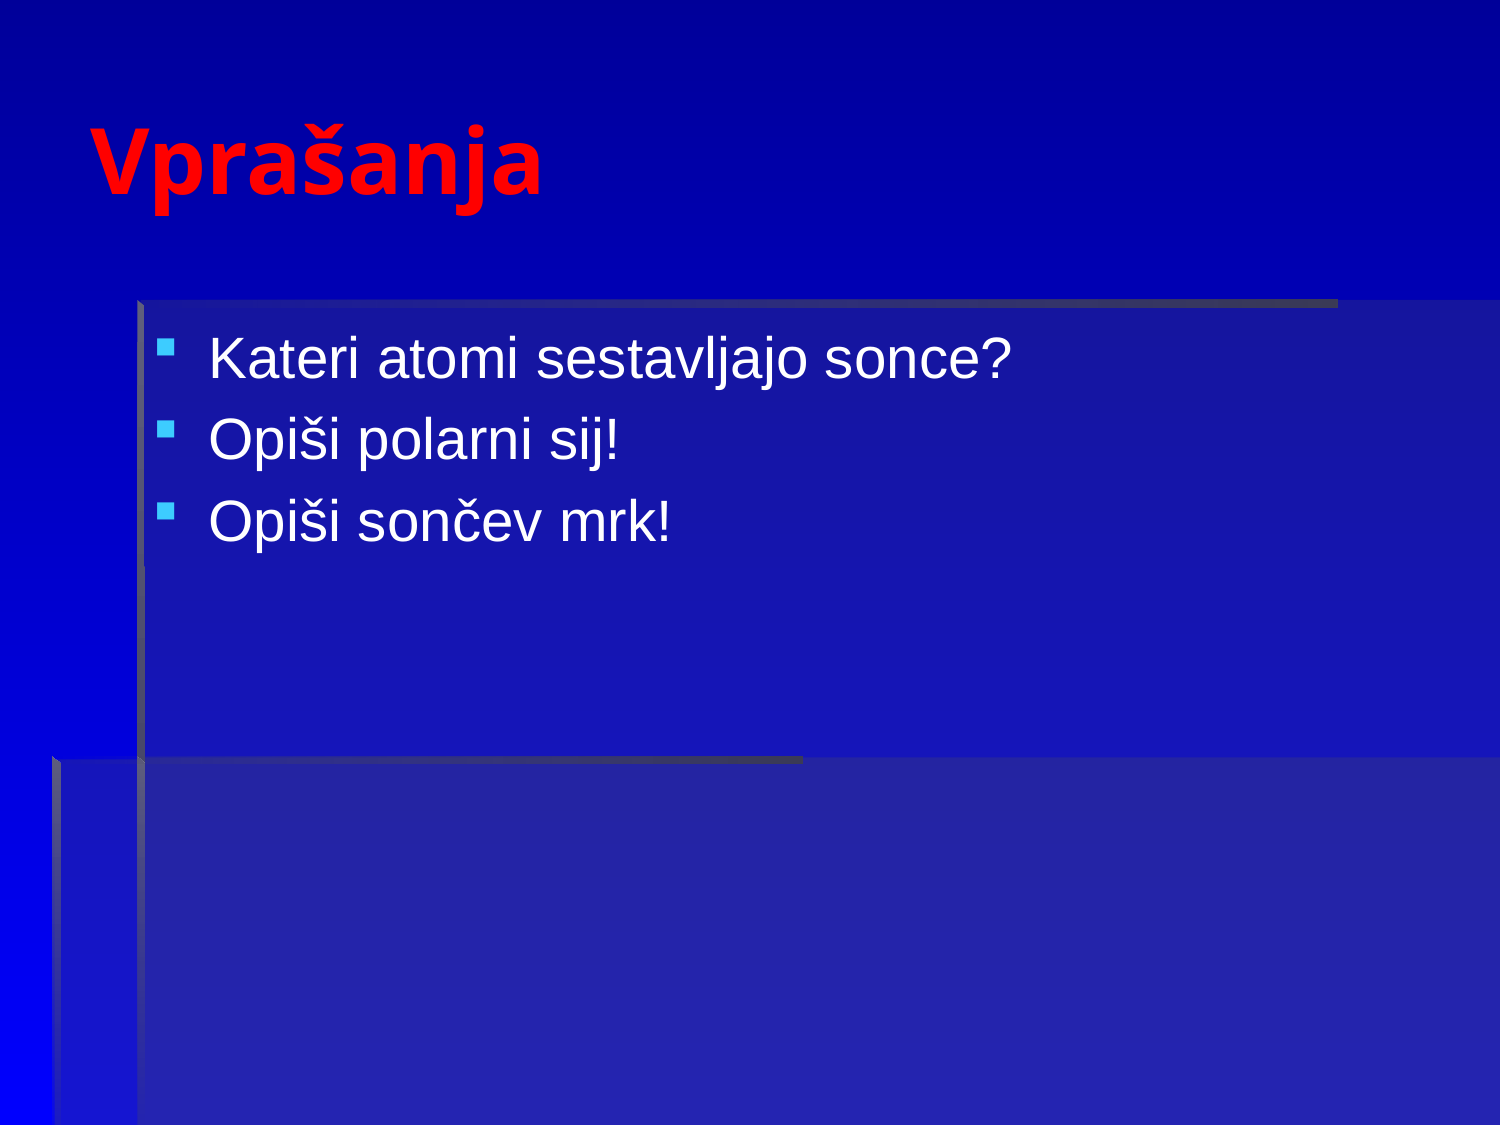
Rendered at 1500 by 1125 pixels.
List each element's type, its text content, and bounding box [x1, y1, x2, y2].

list Kateri atomi sestavljajo sonce? Opiši polarni sij! Opiši sončev mrk! [137, 312, 1451, 1000]
title Vprašanja [75, 40, 1451, 275]
